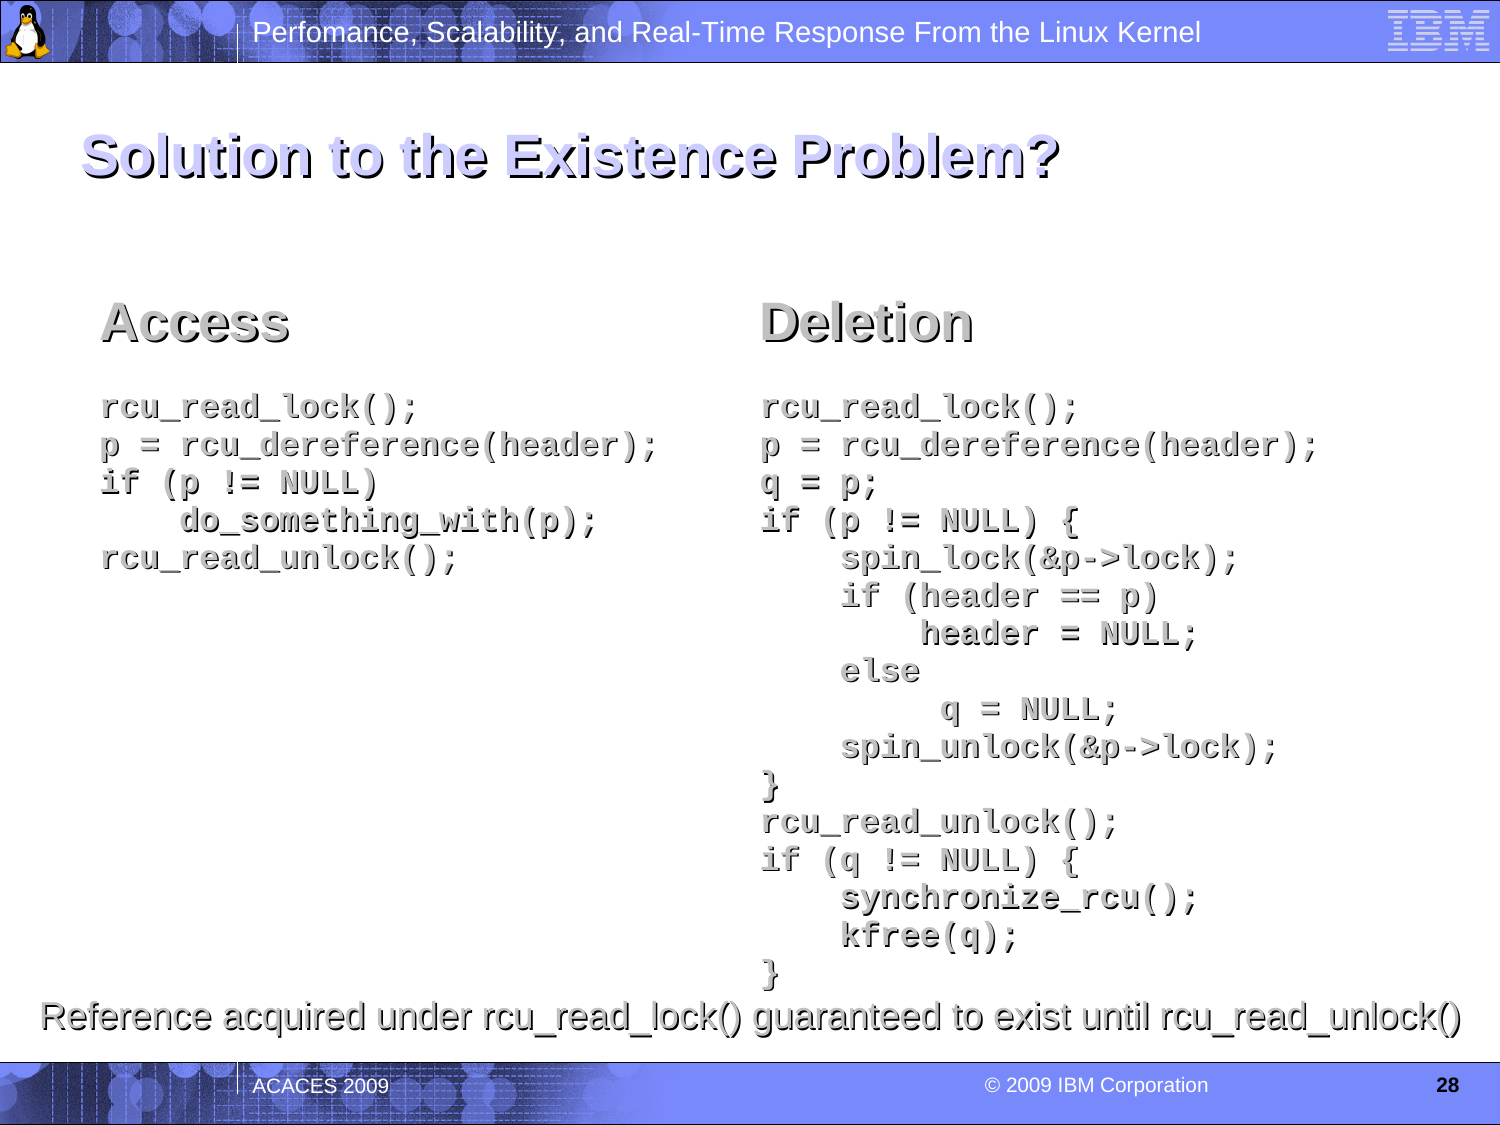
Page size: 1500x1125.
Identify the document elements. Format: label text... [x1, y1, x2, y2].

picture [0, 1063, 1500, 1124]
picture [1, 1, 1500, 62]
text_box Reference acquired under rcu_read_lock() guaranteed to exist until rcu_read_unlock() [24, 987, 1476, 1045]
title Solution to the Existence Problem? [79, 116, 1433, 199]
list Deletion rcu_read_lock(); p = rcu_dereference(header); q = p; if (p != NULL) { spin_lock(&p->lock); if (header == p) header = NULL; else q = NULL; spin_unlock(&p->lock); } rcu_read_unlock(); if (q != NULL) { synchronize_rcu(); kfree(q); } [759, 291, 1389, 987]
list Access rcu_read_lock(); p = rcu_dereference(header); if (p != NULL) do_something_with(p); rcu_read_unlock(); [99, 291, 729, 987]
